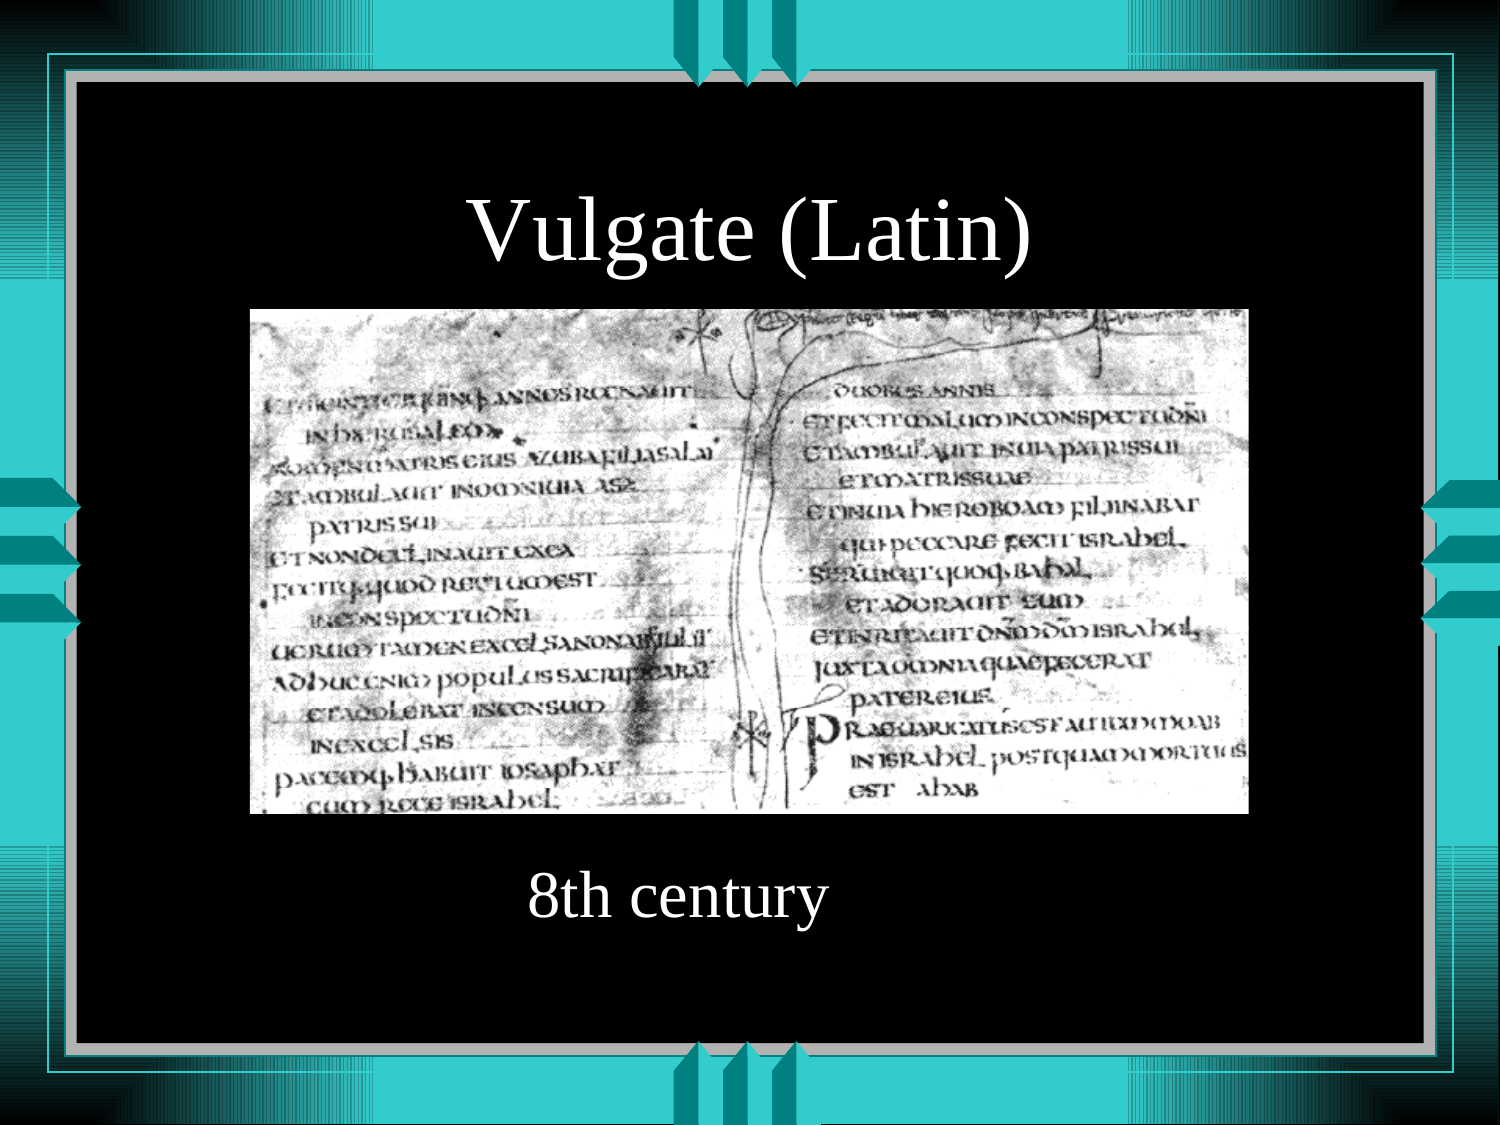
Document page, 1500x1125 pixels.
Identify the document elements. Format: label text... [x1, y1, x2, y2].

text_box 8th century [512, 849, 1213, 940]
picture [249, 309, 1251, 816]
title Vulgate (Latin) [112, 99, 1388, 288]
